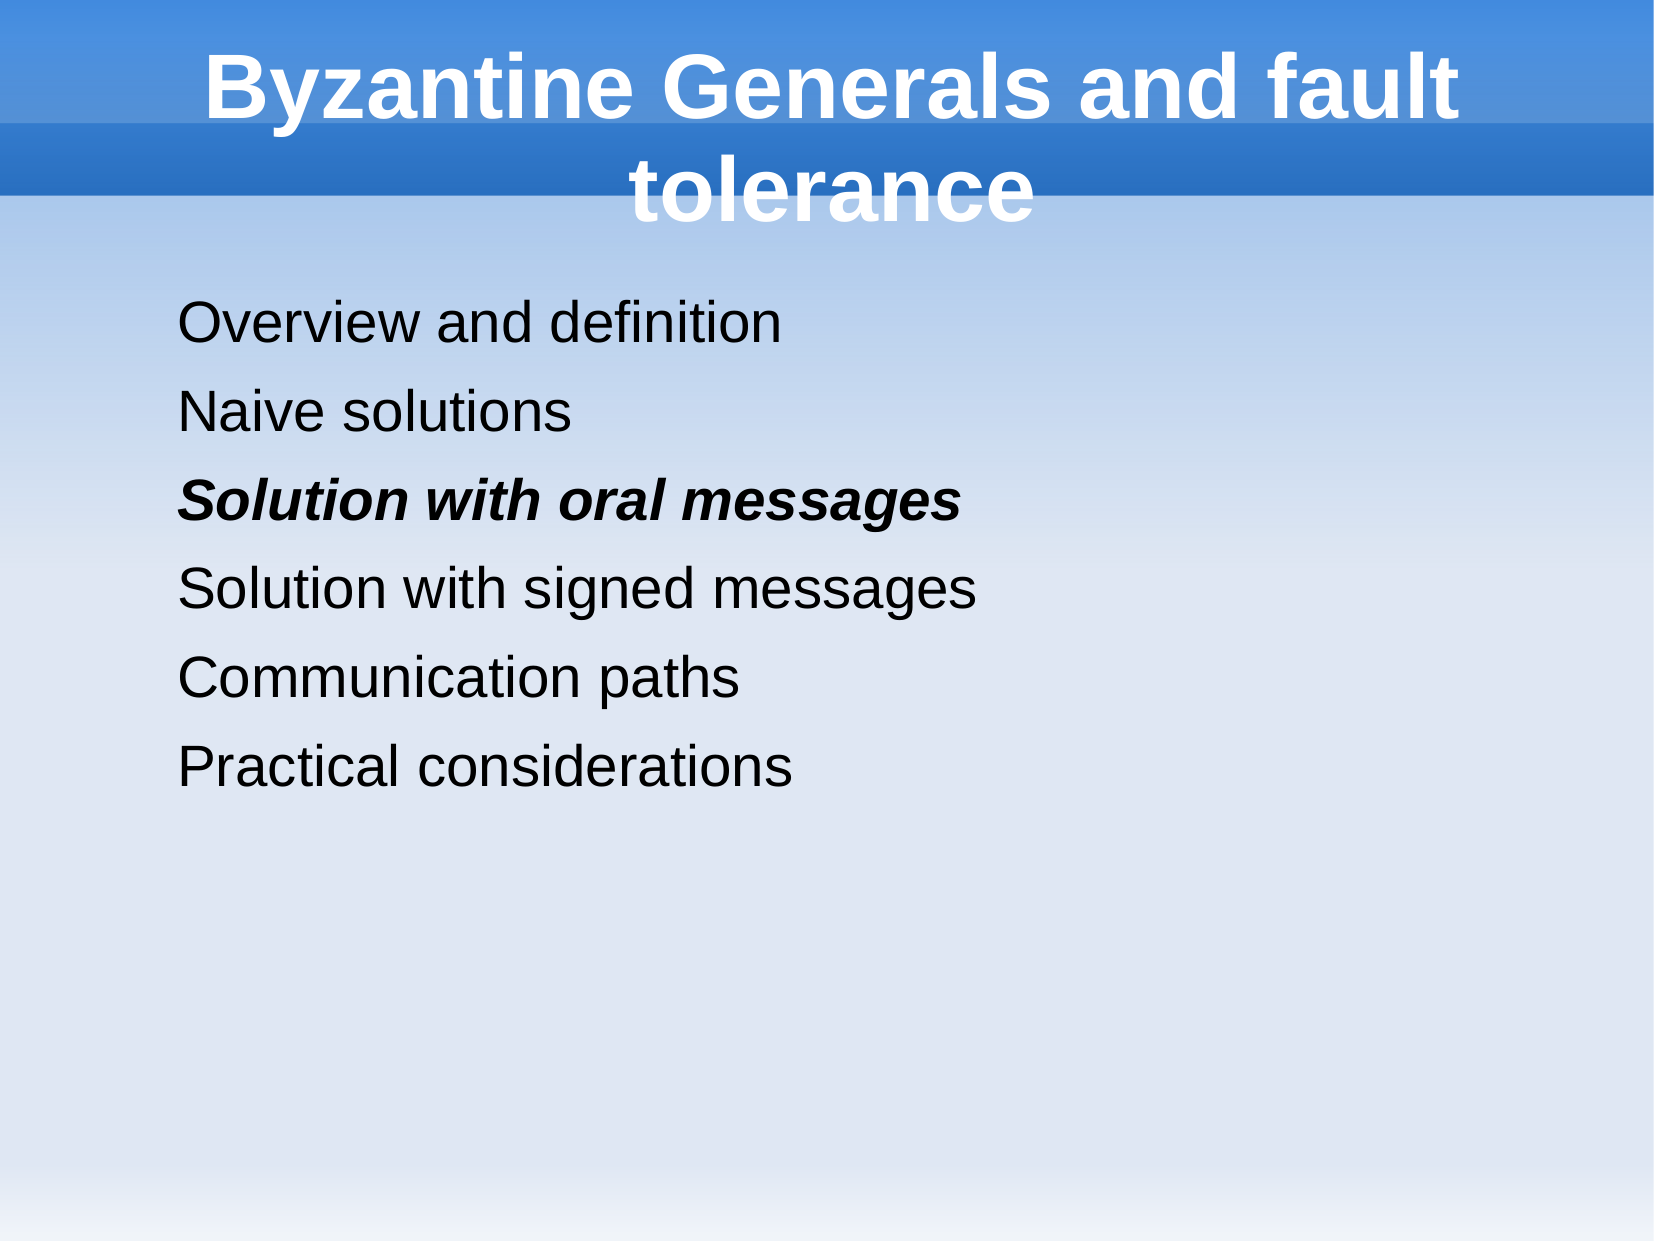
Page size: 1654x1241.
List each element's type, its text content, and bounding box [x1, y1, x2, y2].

picture [0, 0, 1654, 1241]
title Byzantine Generals and fault tolerance [88, 0, 1577, 278]
list Overview and definition Naive solutions Solution with oral messages Solution with signed messages Communication paths Practical considerations [82, 290, 1571, 1109]
